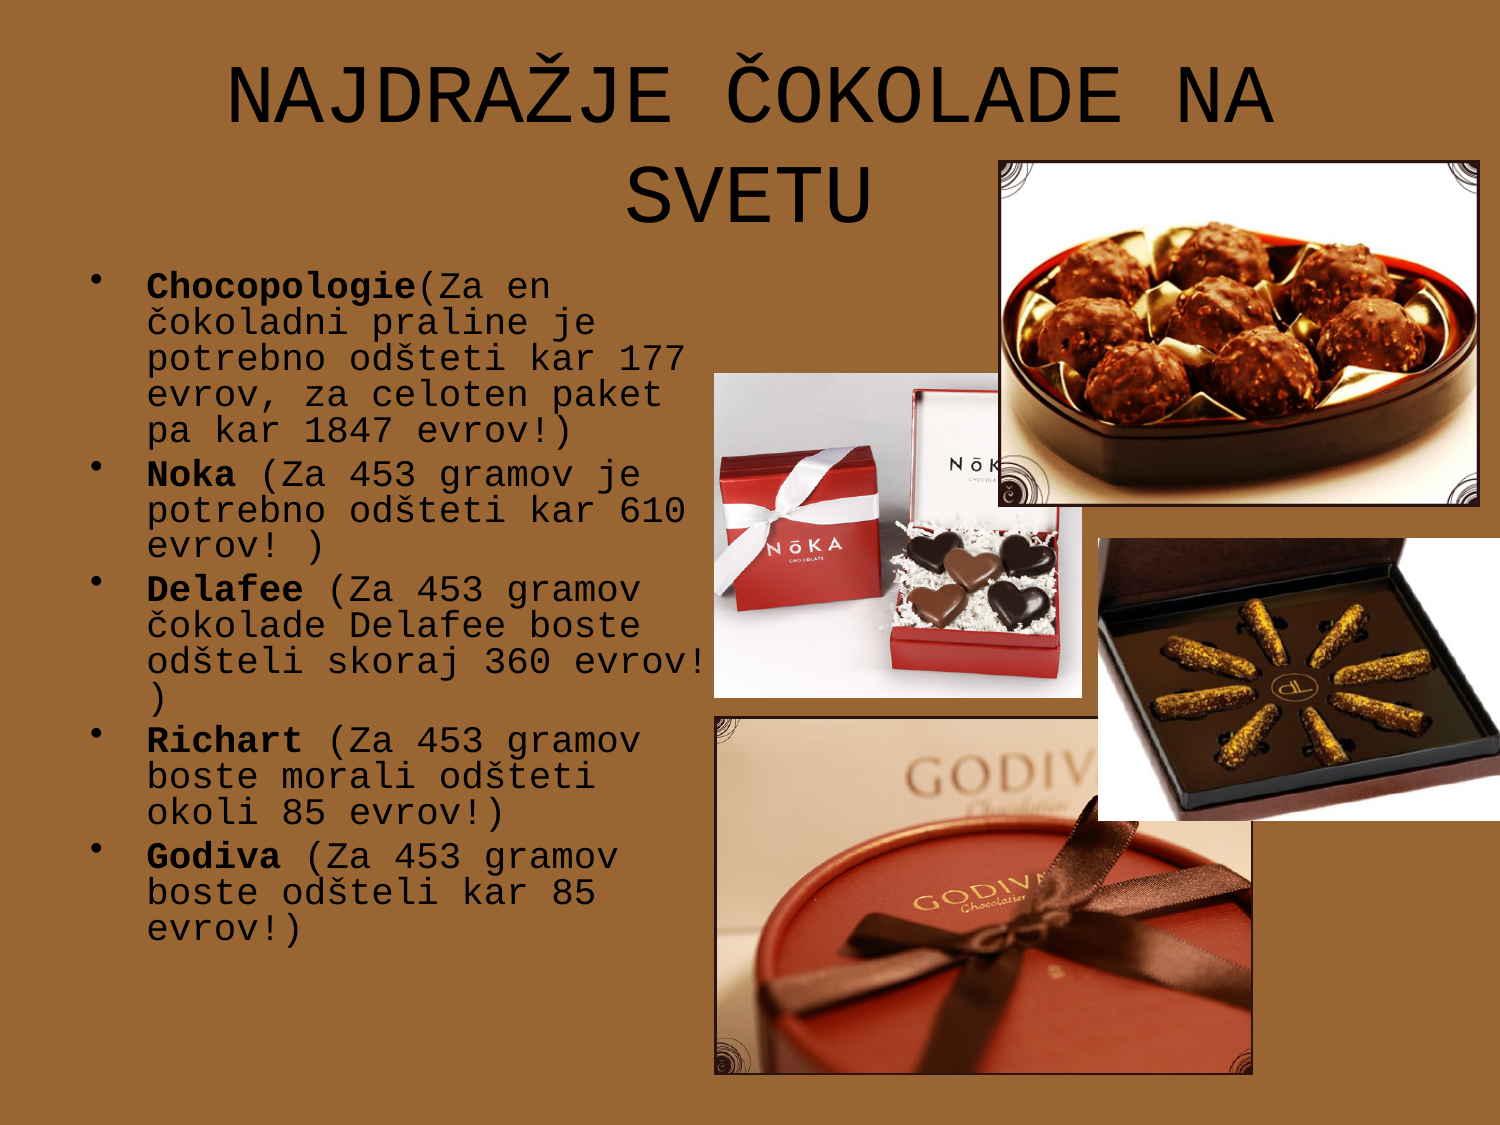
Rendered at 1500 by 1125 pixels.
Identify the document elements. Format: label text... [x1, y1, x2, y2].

picture [714, 538, 1500, 1075]
picture [714, 160, 1480, 698]
list Chocopologie(Za en čokoladni praline je potrebno odšteti kar 177 evrov, za celoten paket pa kar 1847 evrov!) Noka (Za 453 gramov je potrebno odšteti kar 610 evrov! ) Delafee (Za 453 gramov čokolade Delafee boste odšteli skoraj 360 evrov! ) Richart (Za 453 gramov boste morali odšteti okoli 85 evrov!) Godiva (Za 453 gramov boste odšteli kar 85 evrov!) [75, 262, 738, 1005]
title NAJDRAŽJE ČOKOLADE NA SVETU [75, 45, 1425, 233]
